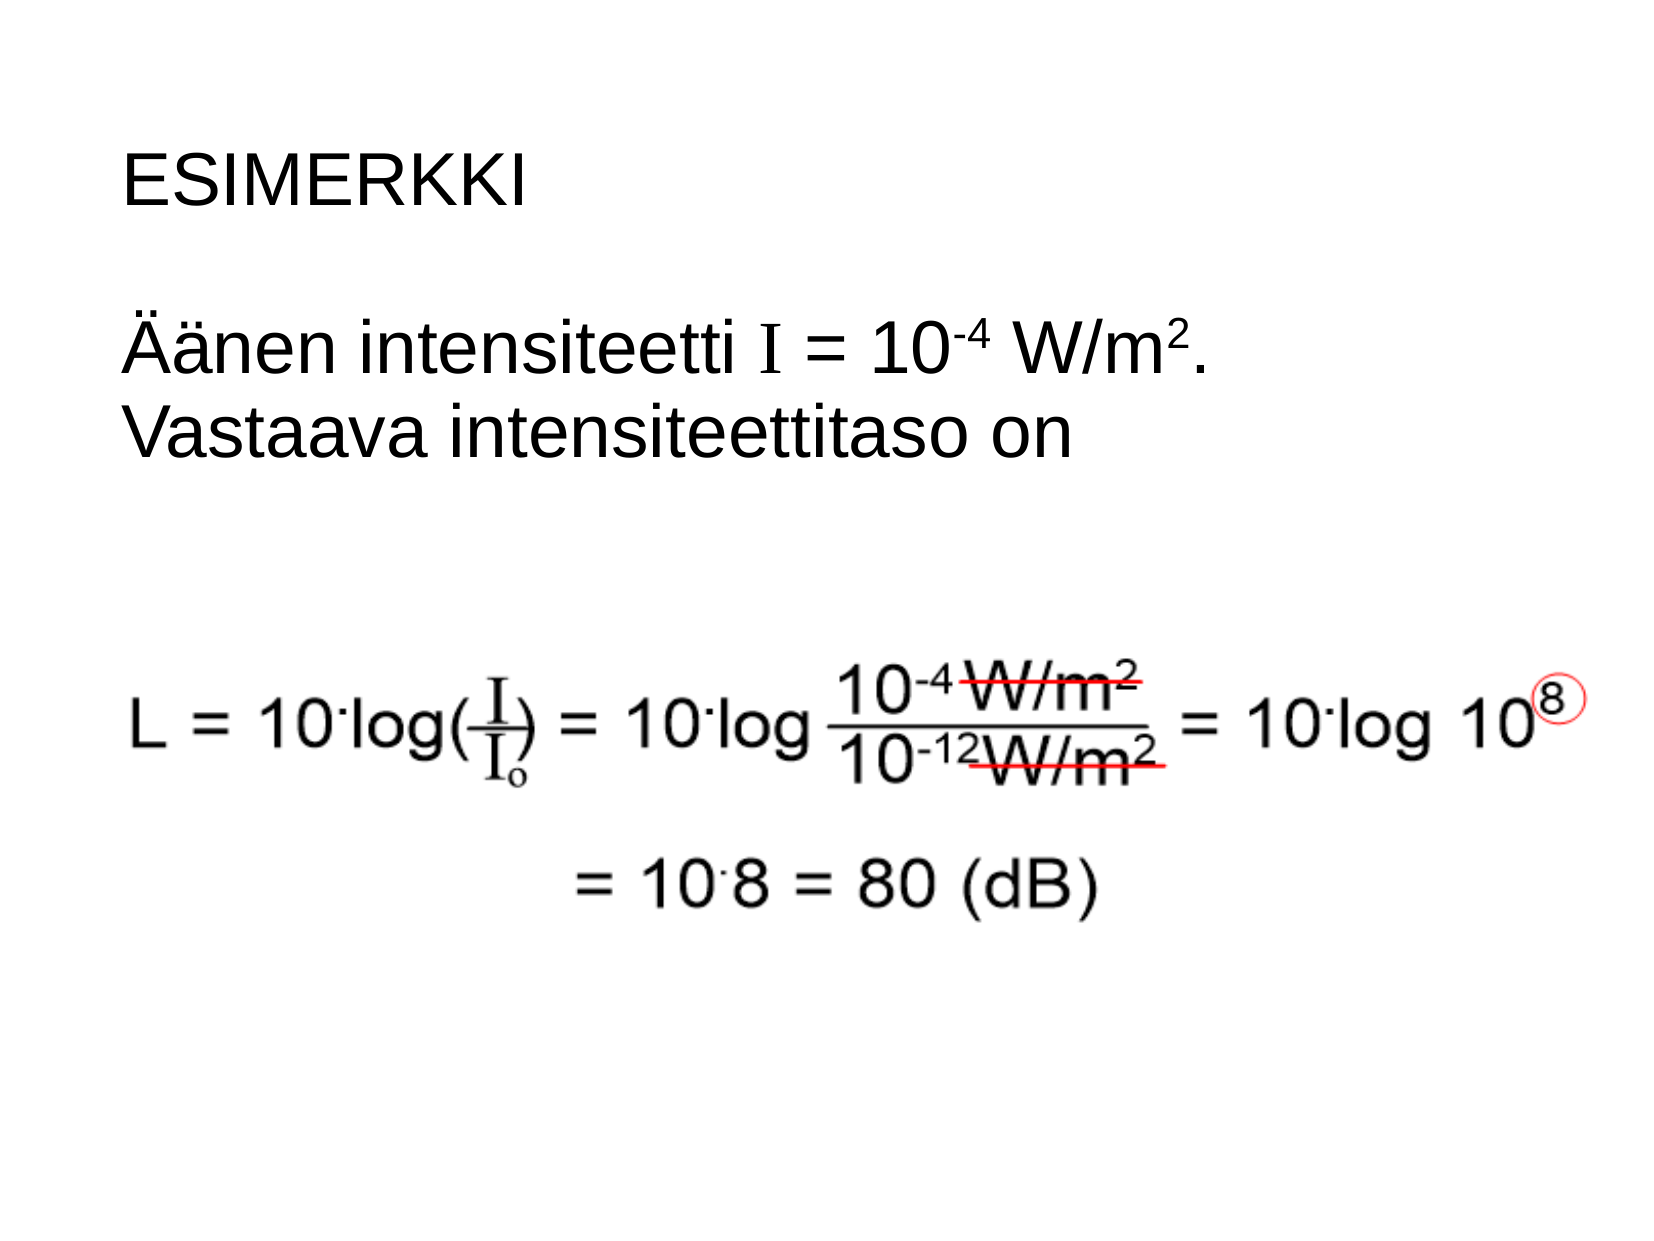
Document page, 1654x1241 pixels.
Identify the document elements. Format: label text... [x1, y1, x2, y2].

text_box ESIMERKKI Äänen intensiteetti I = 10-4 W/m2. Vastaava intensiteettitaso on [106, 129, 1536, 565]
picture [70, 590, 1654, 965]
